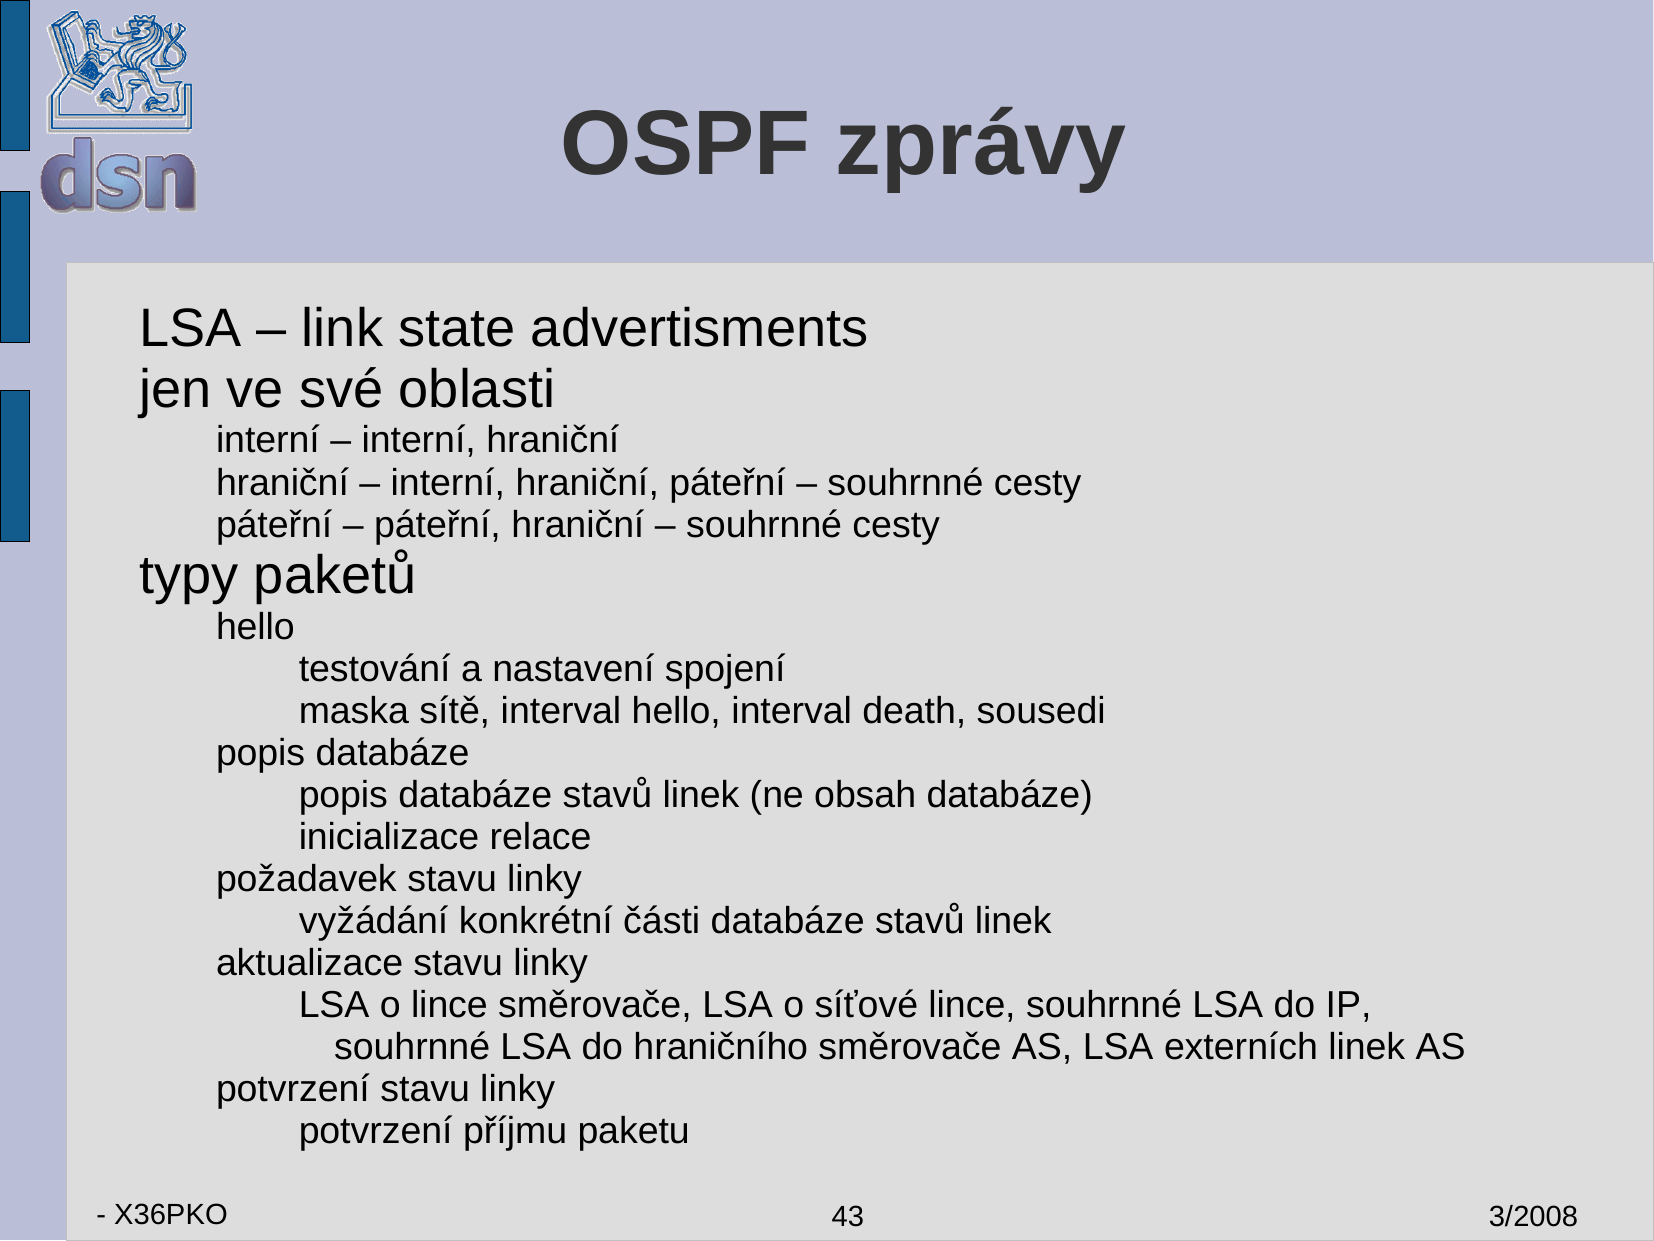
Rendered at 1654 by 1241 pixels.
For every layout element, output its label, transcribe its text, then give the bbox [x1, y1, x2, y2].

picture [10, 10, 223, 230]
list LSA – link state advertisments jen ve své oblasti interní – interní, hraniční hraniční – interní, hraniční, páteřní – souhrnné cesty páteřní – páteřní, hraniční – souhrnné cesty typy paketů hello testování a nastavení spojení maska sítě, interval hello, interval death, sousedi popis databáze popis databáze stavů linek (ne obsah databáze) inicializace relace požadavek stavu linky vyžádání konkrétní části databáze stavů linek aktualizace stavu linky LSA o lince směrovače, LSA o síťové lince, souhrnné LSA do IP, souhrnné LSA do hraničního směrovače AS, LSA externích linek AS potvrzení stavu linky potvrzení příjmu paketu [121, 297, 1534, 1153]
title OSPF zprávy [210, 39, 1478, 247]
